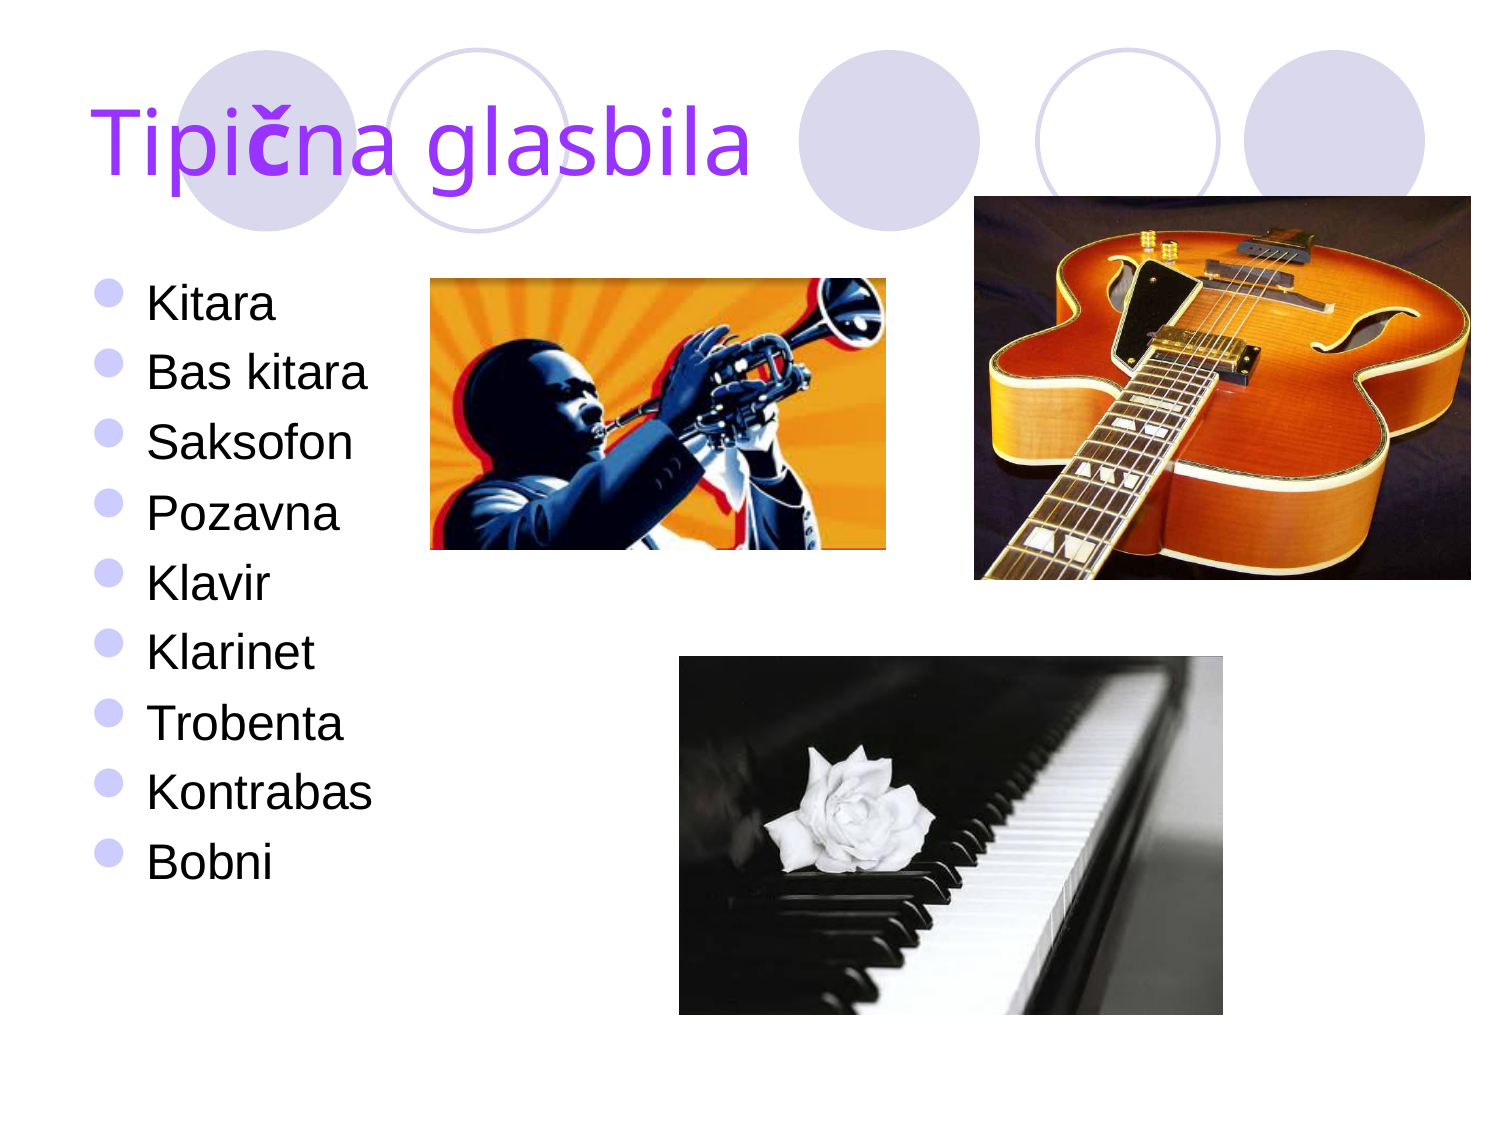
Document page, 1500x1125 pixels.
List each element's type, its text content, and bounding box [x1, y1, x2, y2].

picture [430, 278, 886, 550]
list Kitara Bas kitara Saksofon Pozavna Klavir Klarinet Trobenta Kontrabas Bobni [75, 262, 1425, 1006]
picture [679, 656, 1223, 1015]
picture [974, 196, 1471, 580]
title Tipična glasbila [75, 45, 1425, 233]
